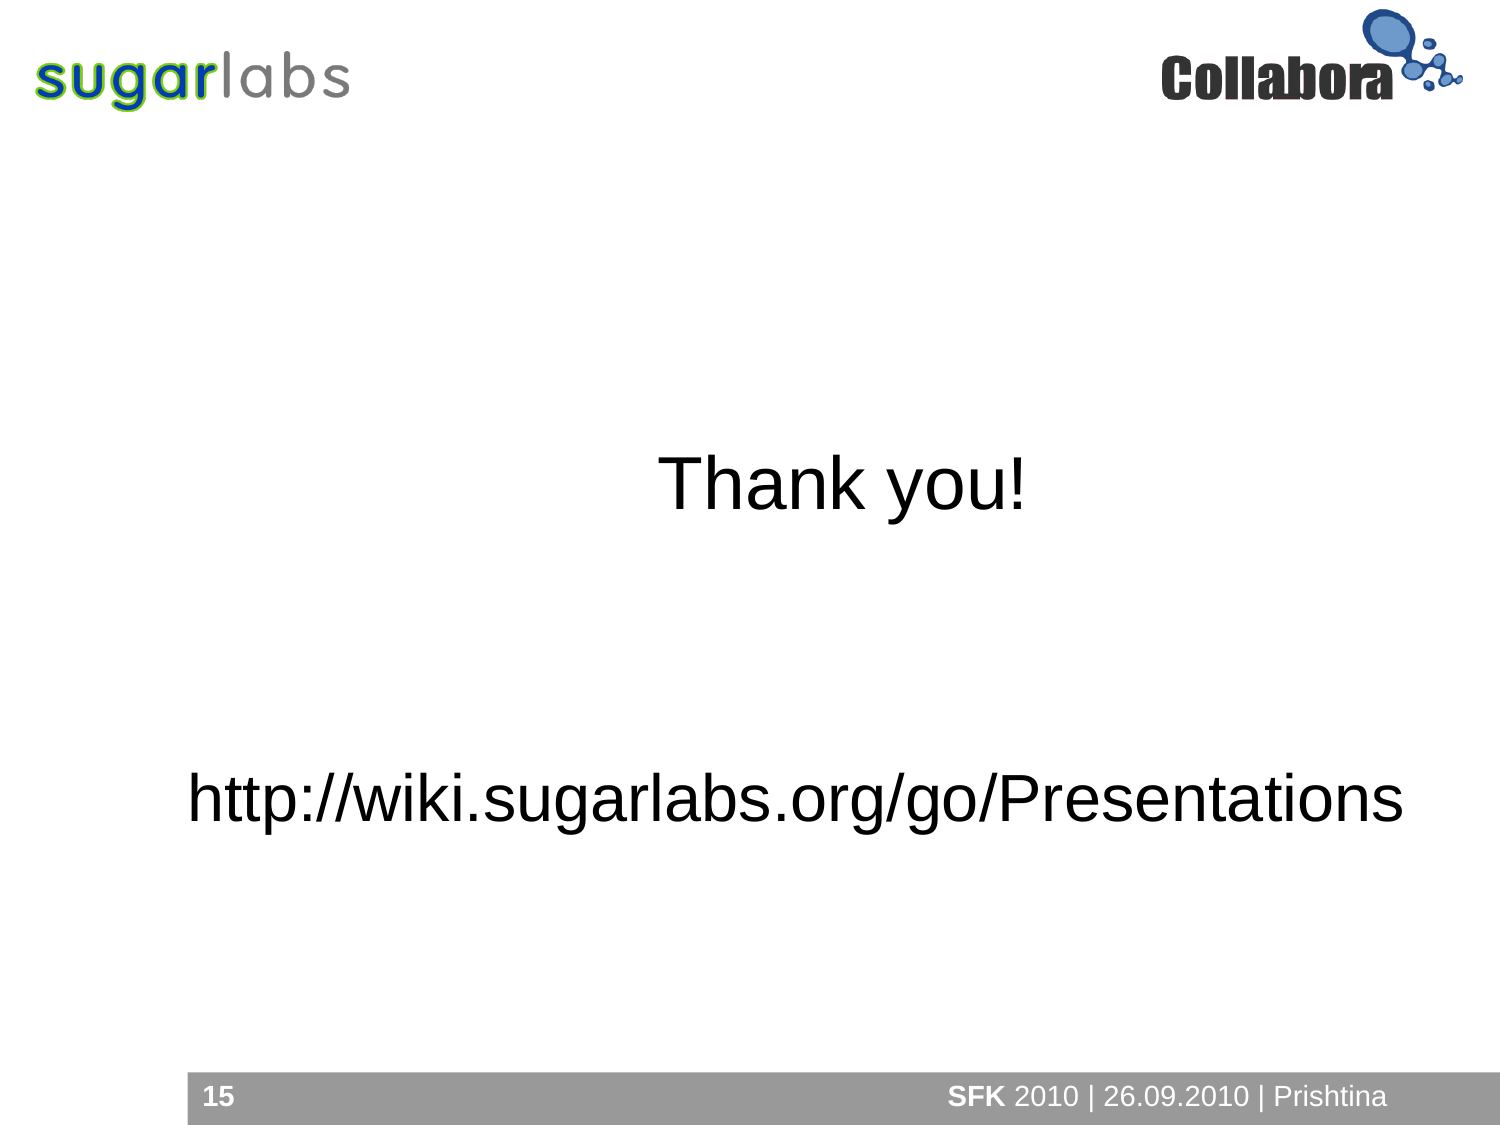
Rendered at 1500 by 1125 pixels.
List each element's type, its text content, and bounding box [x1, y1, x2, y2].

picture [35, 51, 349, 112]
picture [1162, 9, 1463, 100]
list Thank you! http://wiki.sugarlabs.org/go/Presentations [187, 337, 1425, 1042]
